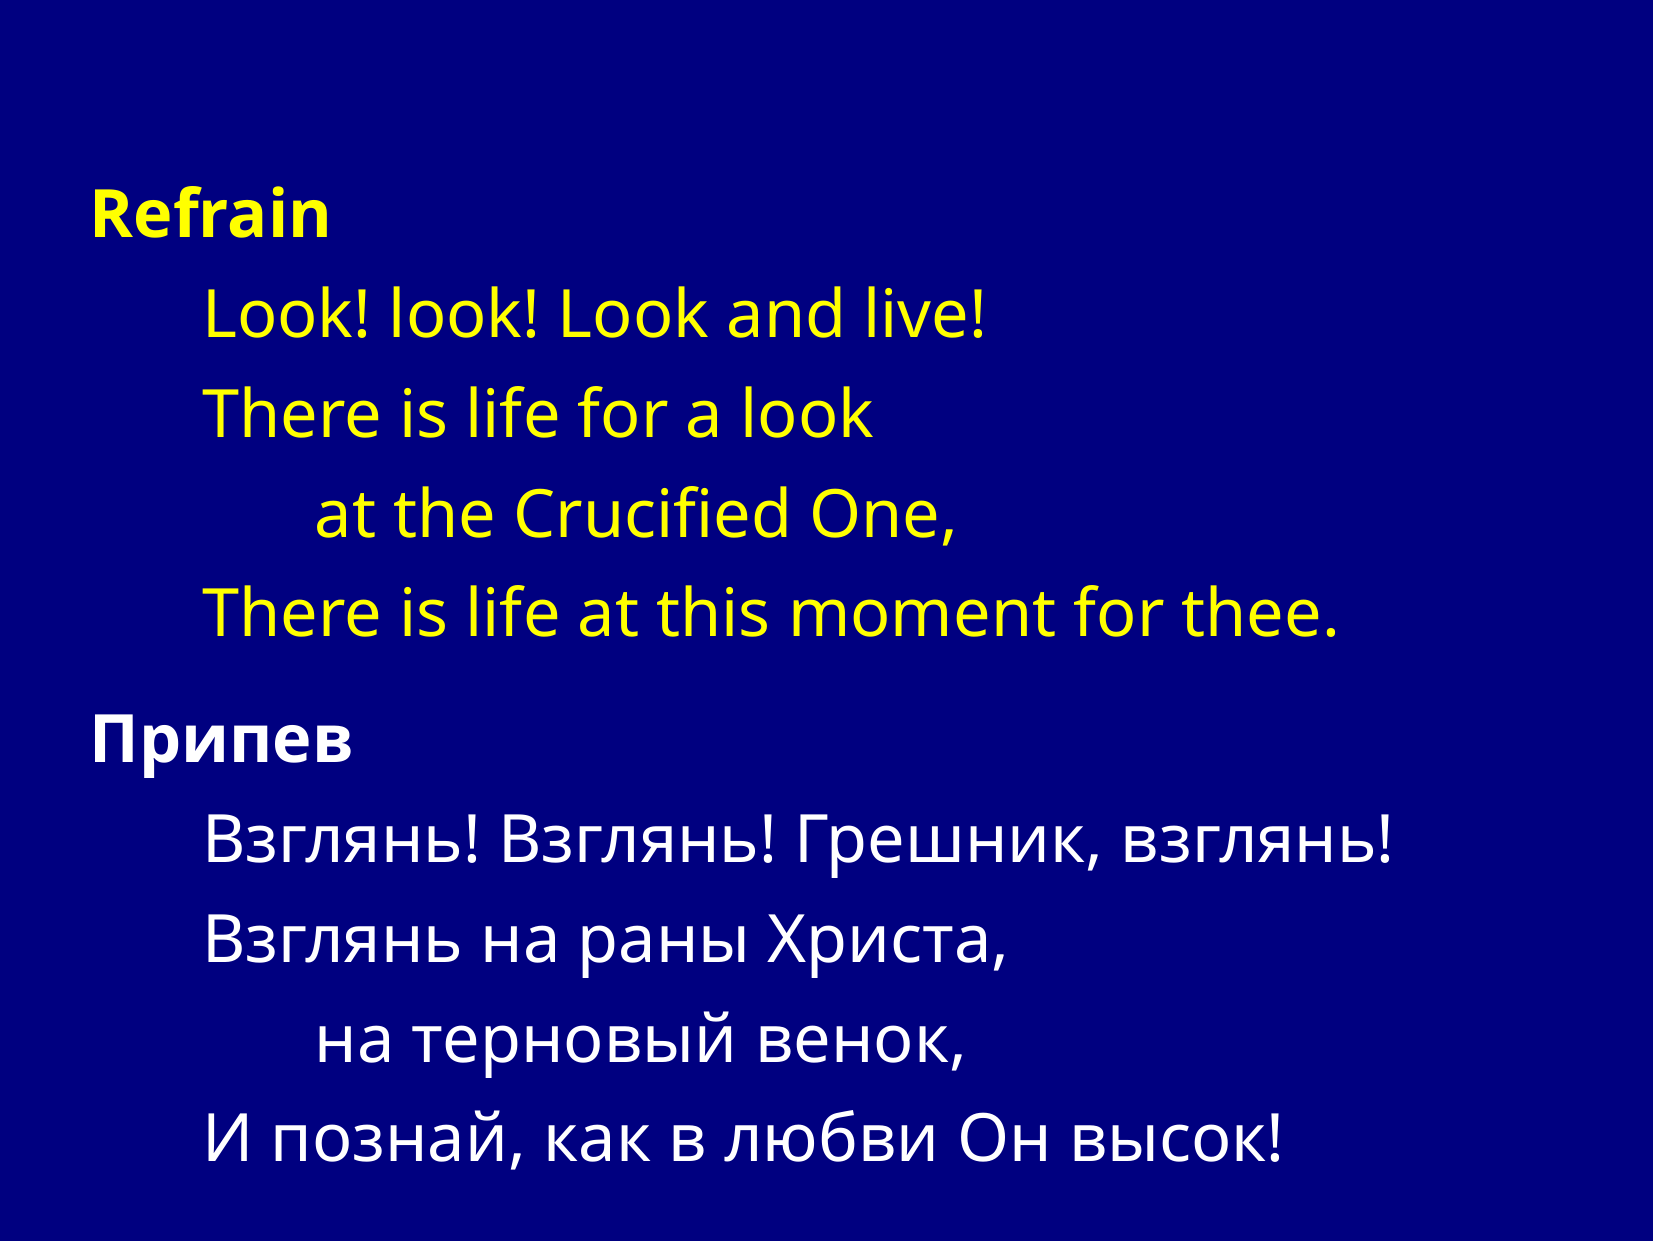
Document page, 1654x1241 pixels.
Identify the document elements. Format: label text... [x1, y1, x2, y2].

text_box Refrain Look! look! Look and live! There is life for a look at the Crucified One, There is life at this moment for thee. [75, 150, 1576, 638]
text_box Припев Взглянь! Взглянь! Грешник, взглянь! Взглянь на раны Христа, на терновый венок, И познай, как в любви Он высок! [75, 675, 1576, 1163]
